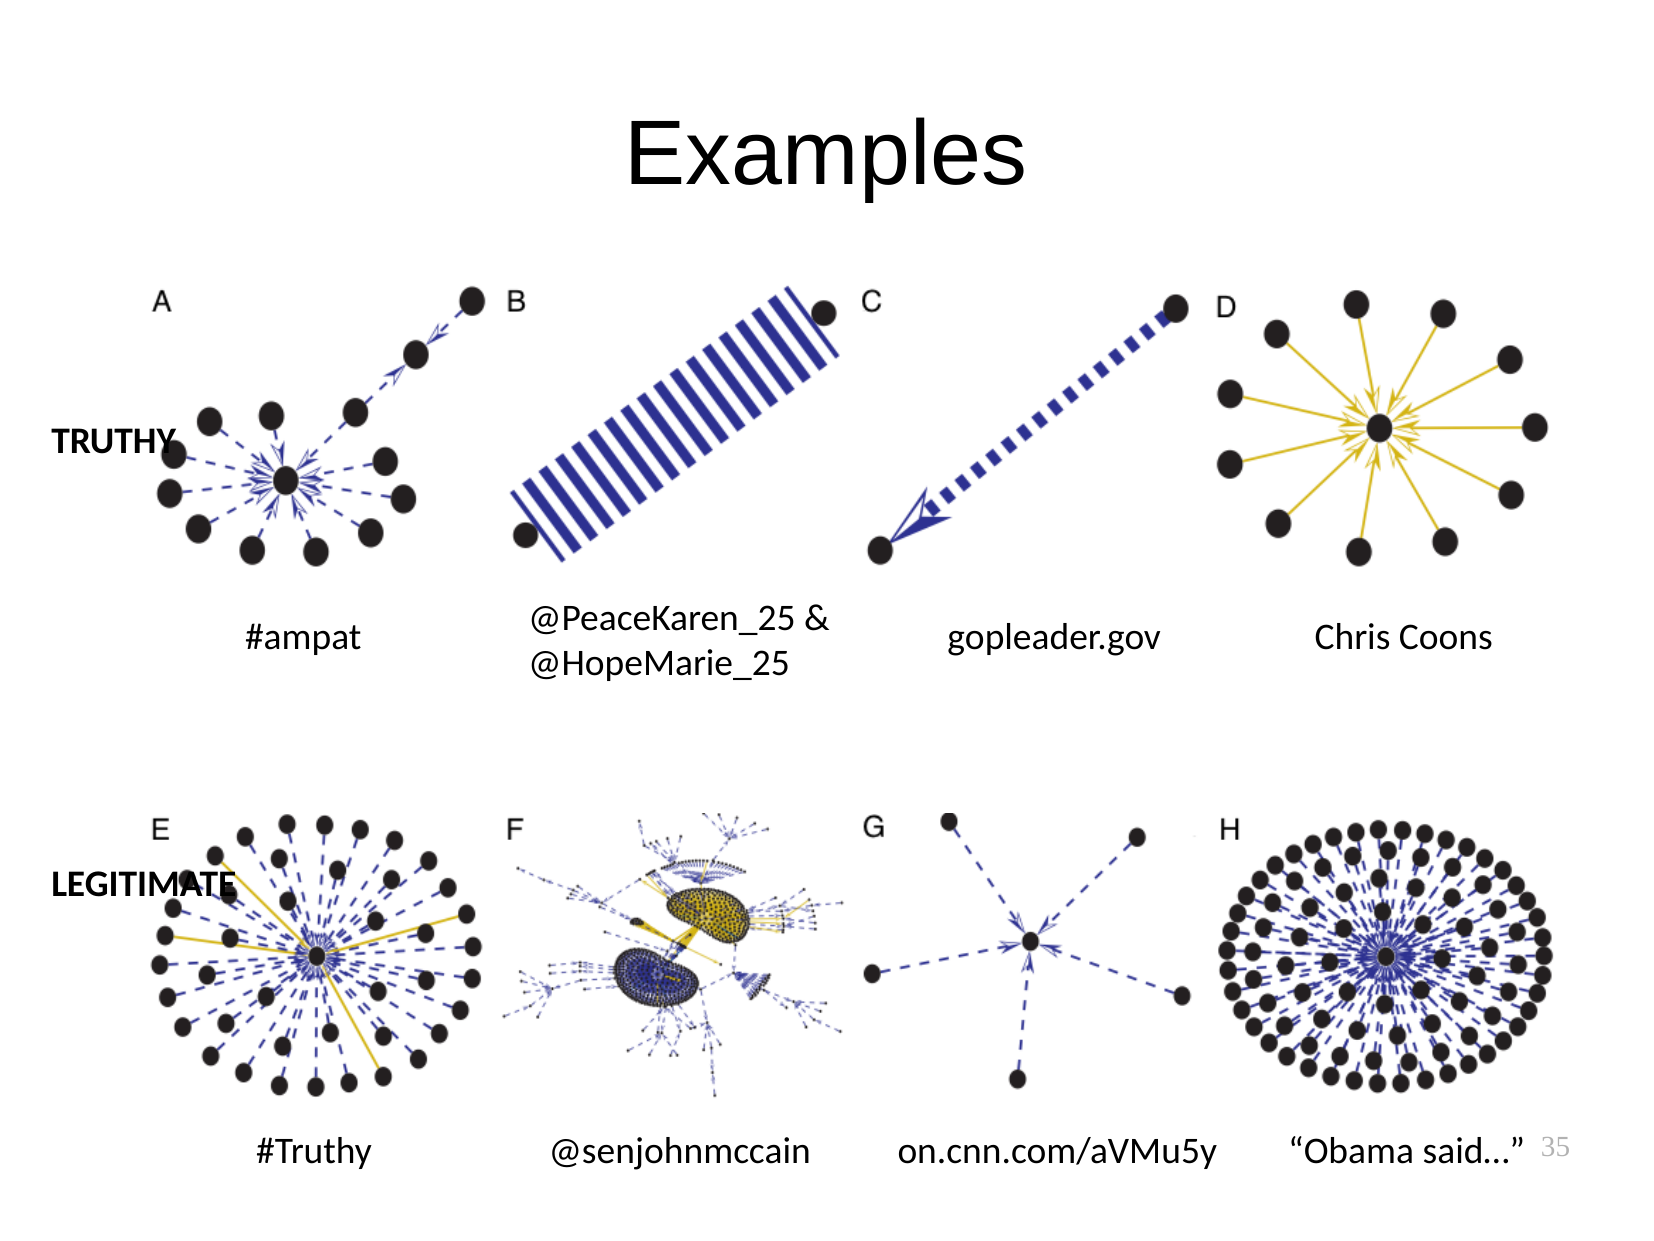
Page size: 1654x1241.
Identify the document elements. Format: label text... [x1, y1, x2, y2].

picture [145, 813, 1556, 1101]
picture [145, 282, 1556, 578]
text_box on.cnn.com/aVMu5y [882, 1119, 1233, 1179]
text_box gopleader.gov [932, 604, 1177, 665]
title Examples [82, 49, 1571, 257]
text_box LEGITIMATE [36, 851, 121, 1080]
text_box TRUTHY [36, 408, 121, 568]
text_box @PeaceKaren_25 & @HopeMarie_25 [513, 585, 845, 691]
text_box #Truthy [241, 1119, 387, 1179]
text_box Chris Coons [1299, 604, 1509, 665]
text_box @senjohnmccain [533, 1119, 827, 1179]
text_box #ampat [230, 604, 377, 665]
text_box “Obama said…” [1273, 1119, 1541, 1179]
